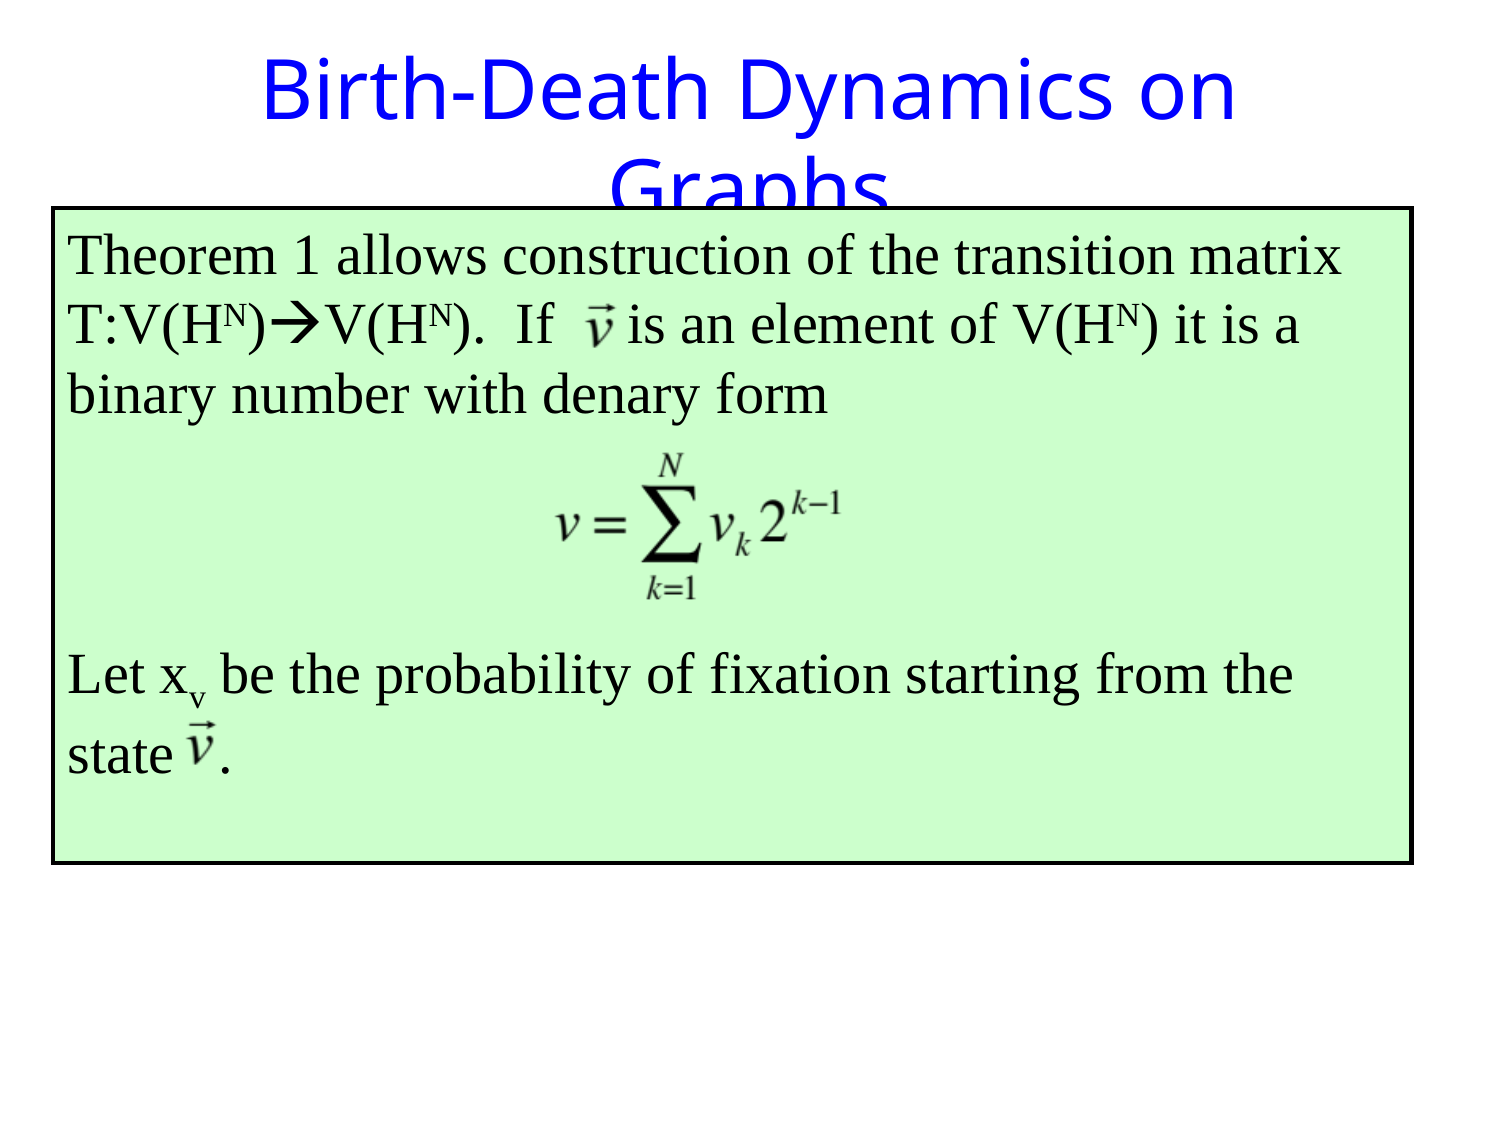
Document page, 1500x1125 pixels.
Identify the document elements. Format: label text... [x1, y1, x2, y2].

chart [552, 445, 848, 603]
title Birth-Death Dynamics on Graphs [112, 42, 1388, 208]
chart [582, 299, 618, 350]
chart [183, 716, 219, 767]
text_box Theorem 1 allows construction of the transition matrix T:V(HN)V(HN). If is an element of V(HN) it is a binary number with denary form Let xv be the probability of fixation starting from the state . [53, 208, 1412, 864]
